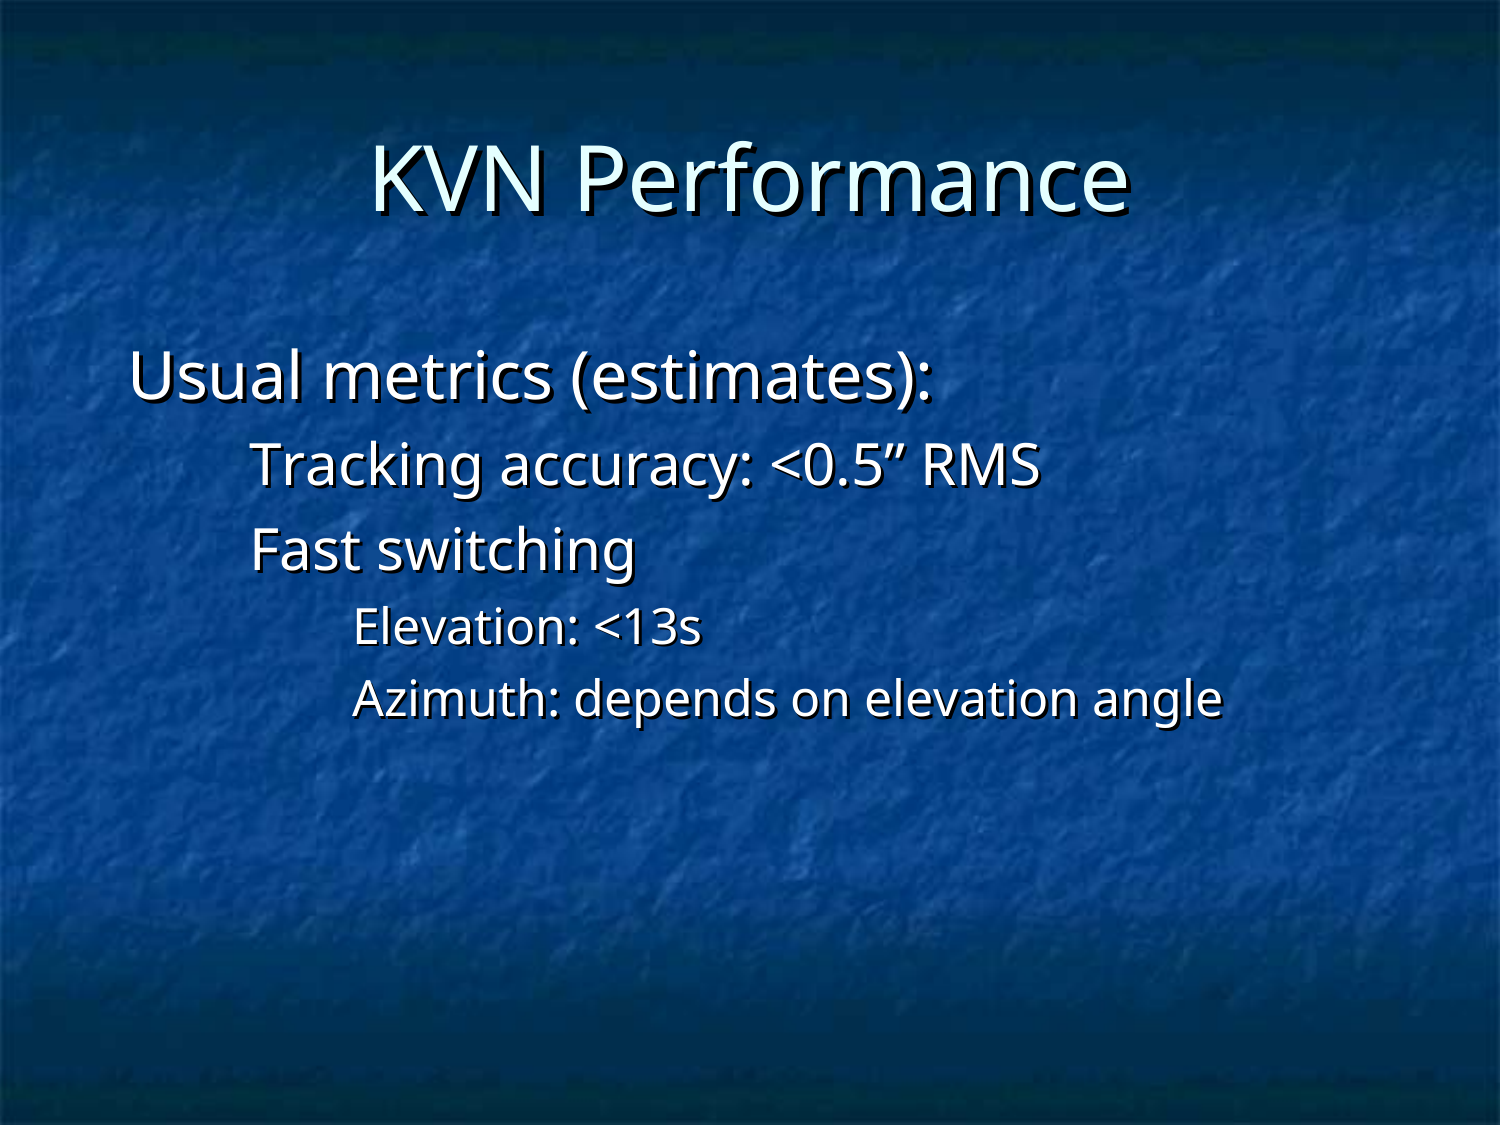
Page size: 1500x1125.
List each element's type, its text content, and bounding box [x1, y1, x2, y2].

list Usual metrics (estimates): Tracking accuracy: <0.5” RMS Fast switching Elevation: <13s Azimuth: depends on elevation angle [75, 324, 1425, 1001]
title KVN Performance [75, 62, 1425, 288]
picture [0, 0, 1500, 1125]
